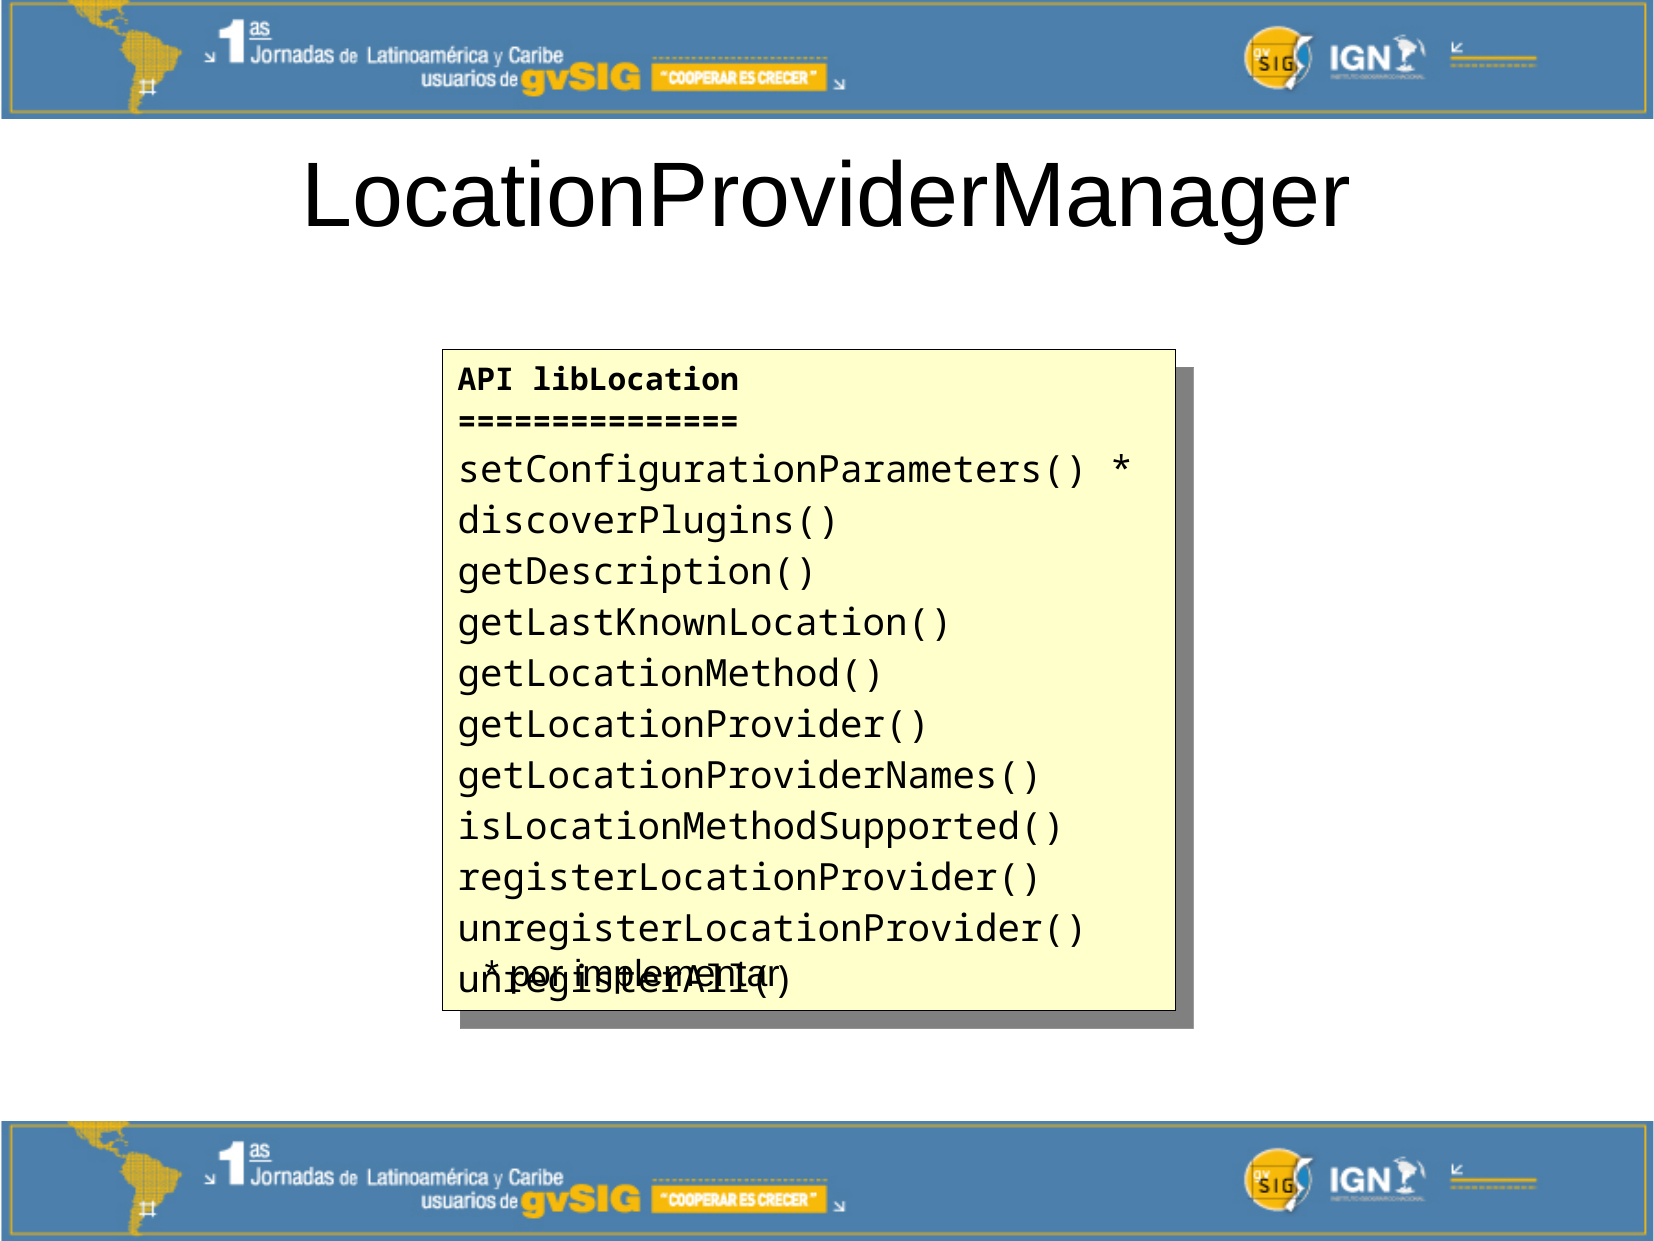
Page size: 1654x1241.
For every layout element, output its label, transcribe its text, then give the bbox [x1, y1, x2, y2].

text_box API libLocation =============== setConfigurationParameters() * discoverPlugins() getDescription() getLastKnownLocation() getLocationMethod() getLocationProvider() getLocationProviderNames() isLocationMethodSupported() registerLocationProvider() unregisterLocationProvider() unregisterAll() [442, 349, 1176, 874]
picture [0, 0, 1654, 119]
text_box * por implementar [469, 944, 795, 1002]
picture [0, 1121, 1654, 1241]
title LocationProviderManager [82, 90, 1571, 298]
